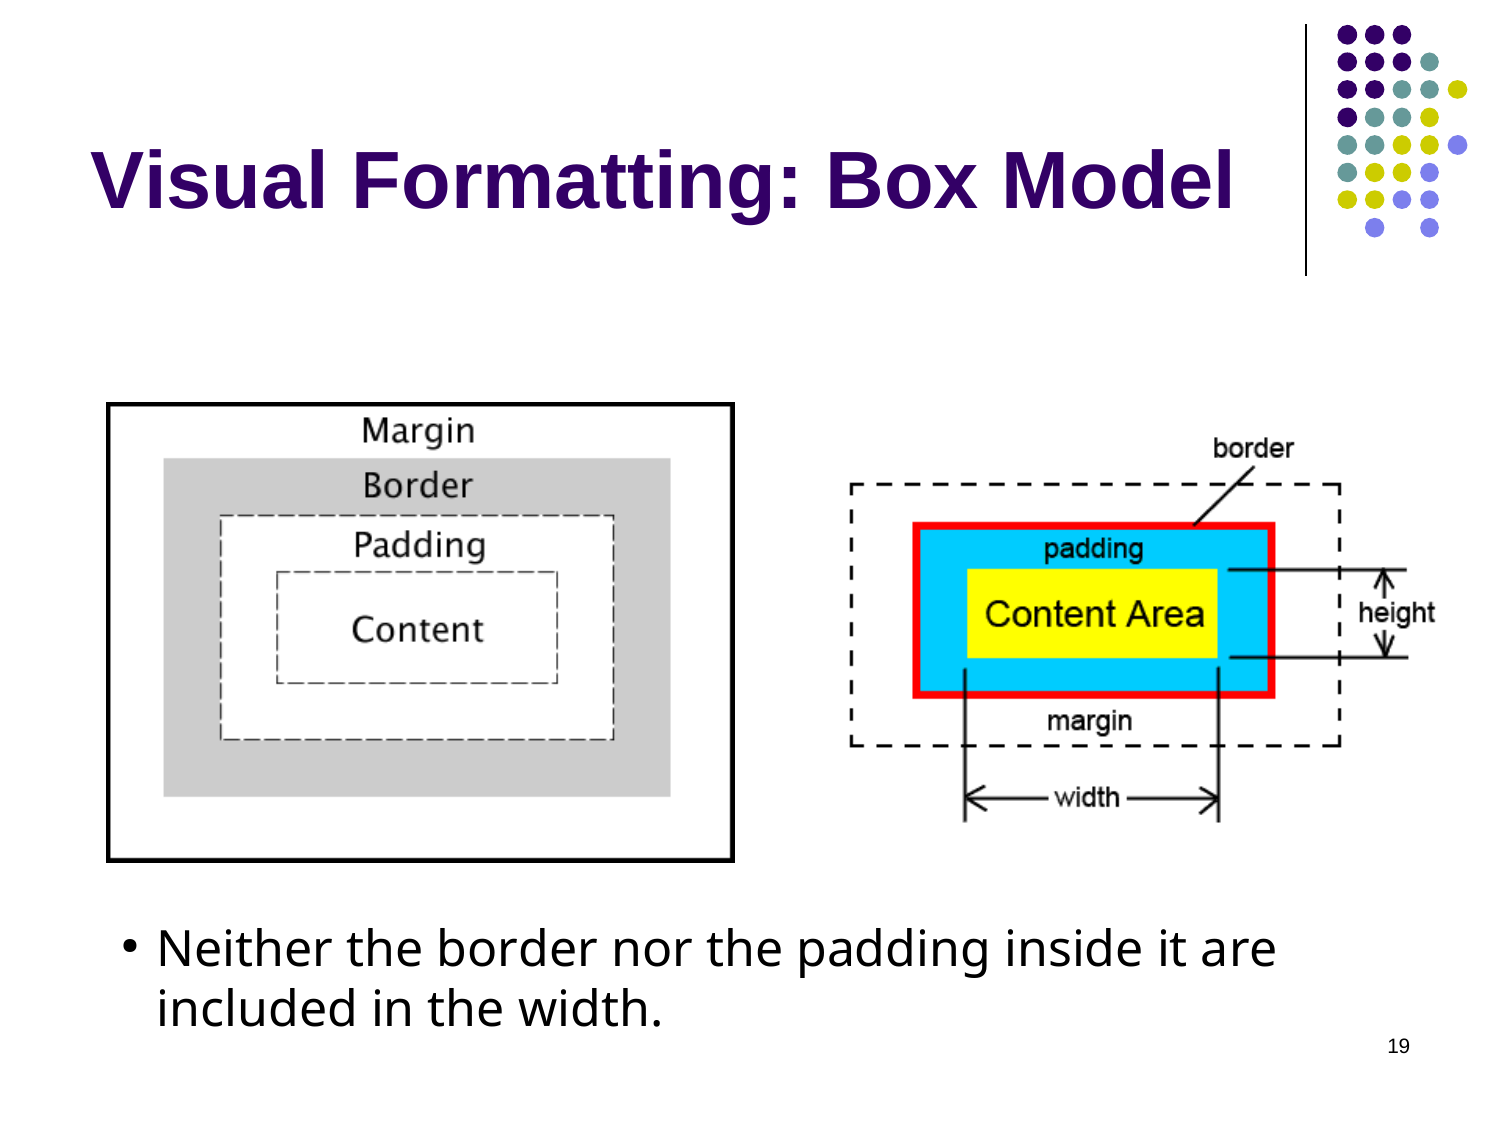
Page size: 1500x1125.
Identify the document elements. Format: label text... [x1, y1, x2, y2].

text_box <number> [1074, 1025, 1426, 1101]
picture [106, 402, 735, 863]
title Visual Formatting: Box Model [74, 20, 1313, 233]
picture [822, 422, 1465, 851]
text_box Neither the border nor the padding inside it are included in the width. [106, 909, 1300, 1045]
